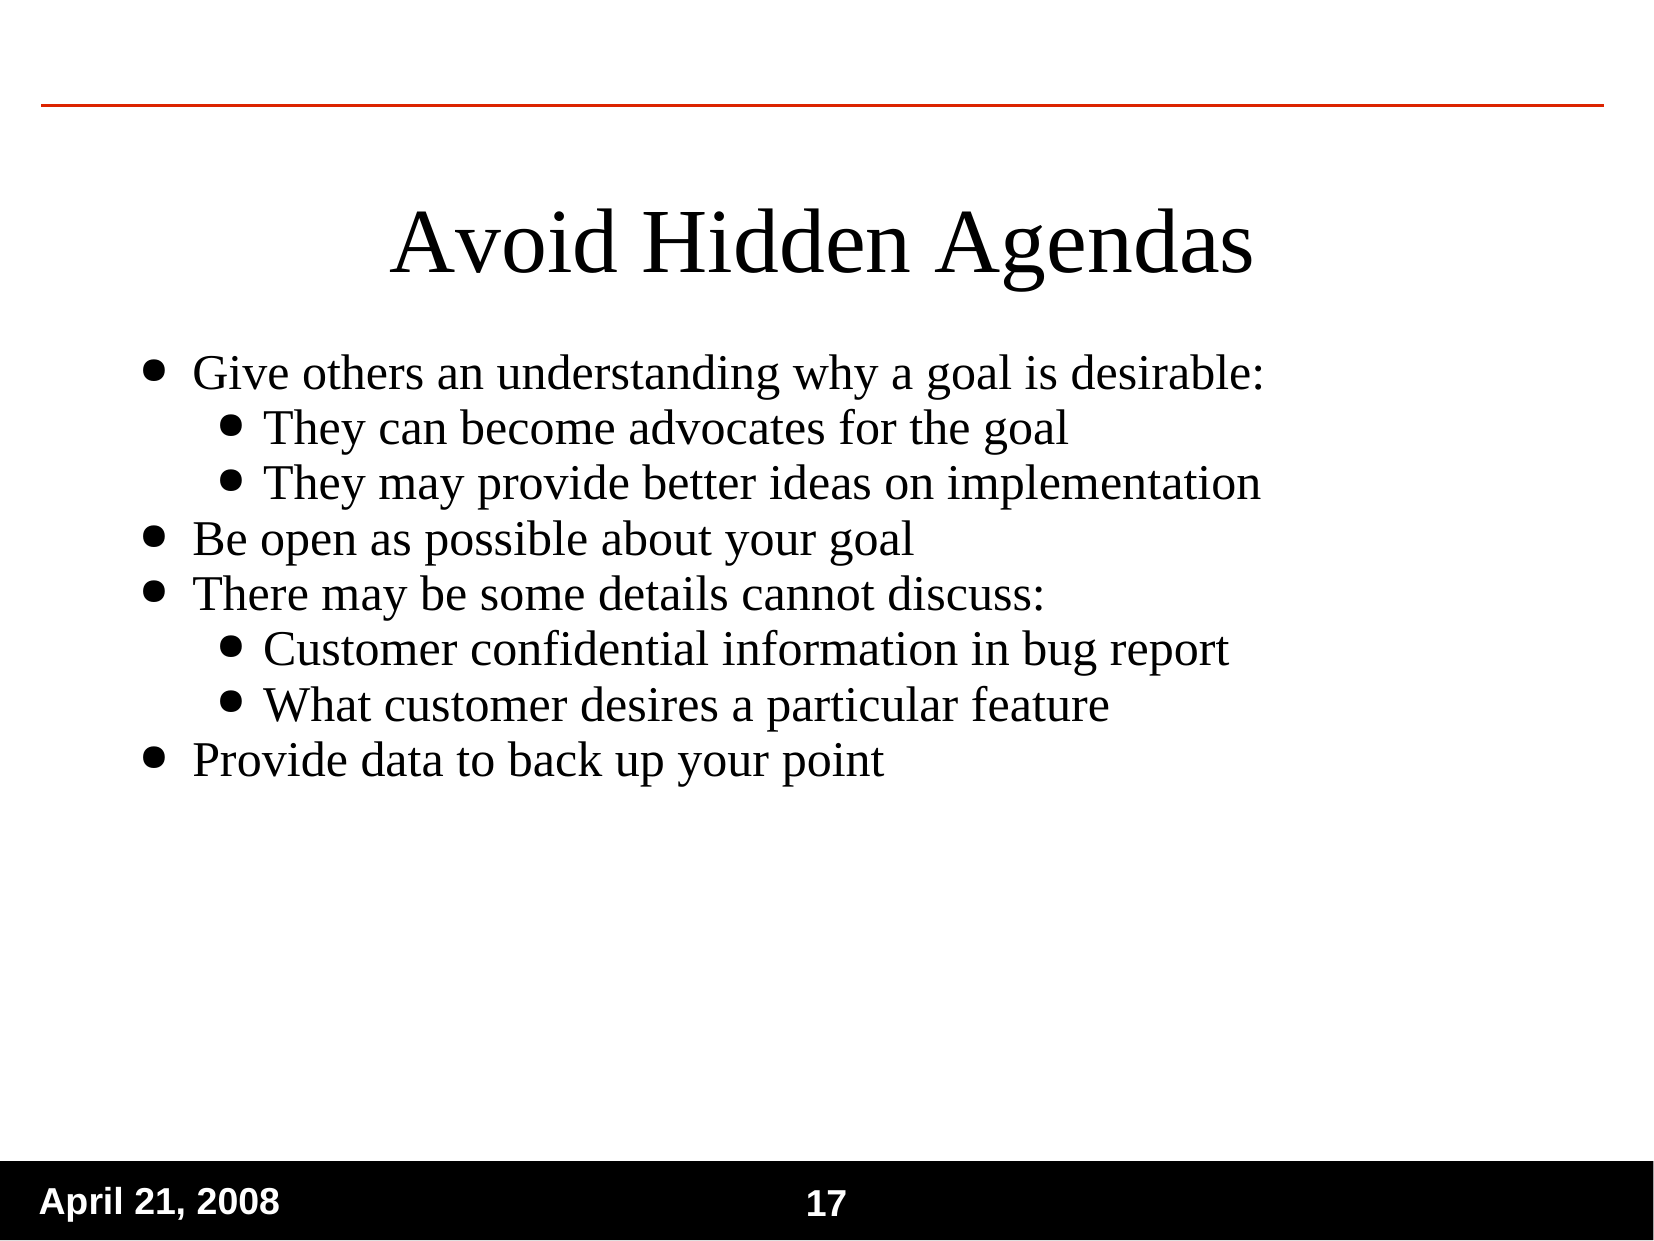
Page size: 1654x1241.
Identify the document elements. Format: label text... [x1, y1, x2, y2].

title Avoid Hidden Agendas [117, 137, 1530, 346]
list Give others an understanding why a goal is desirable: They can become advocates for the goal They may provide better ideas on implementation Be open as possible about your goal There may be some details cannot discuss: Customer confidential information in bug report What customer desires a particular feature Provide data to back up your point [121, 344, 1534, 1127]
